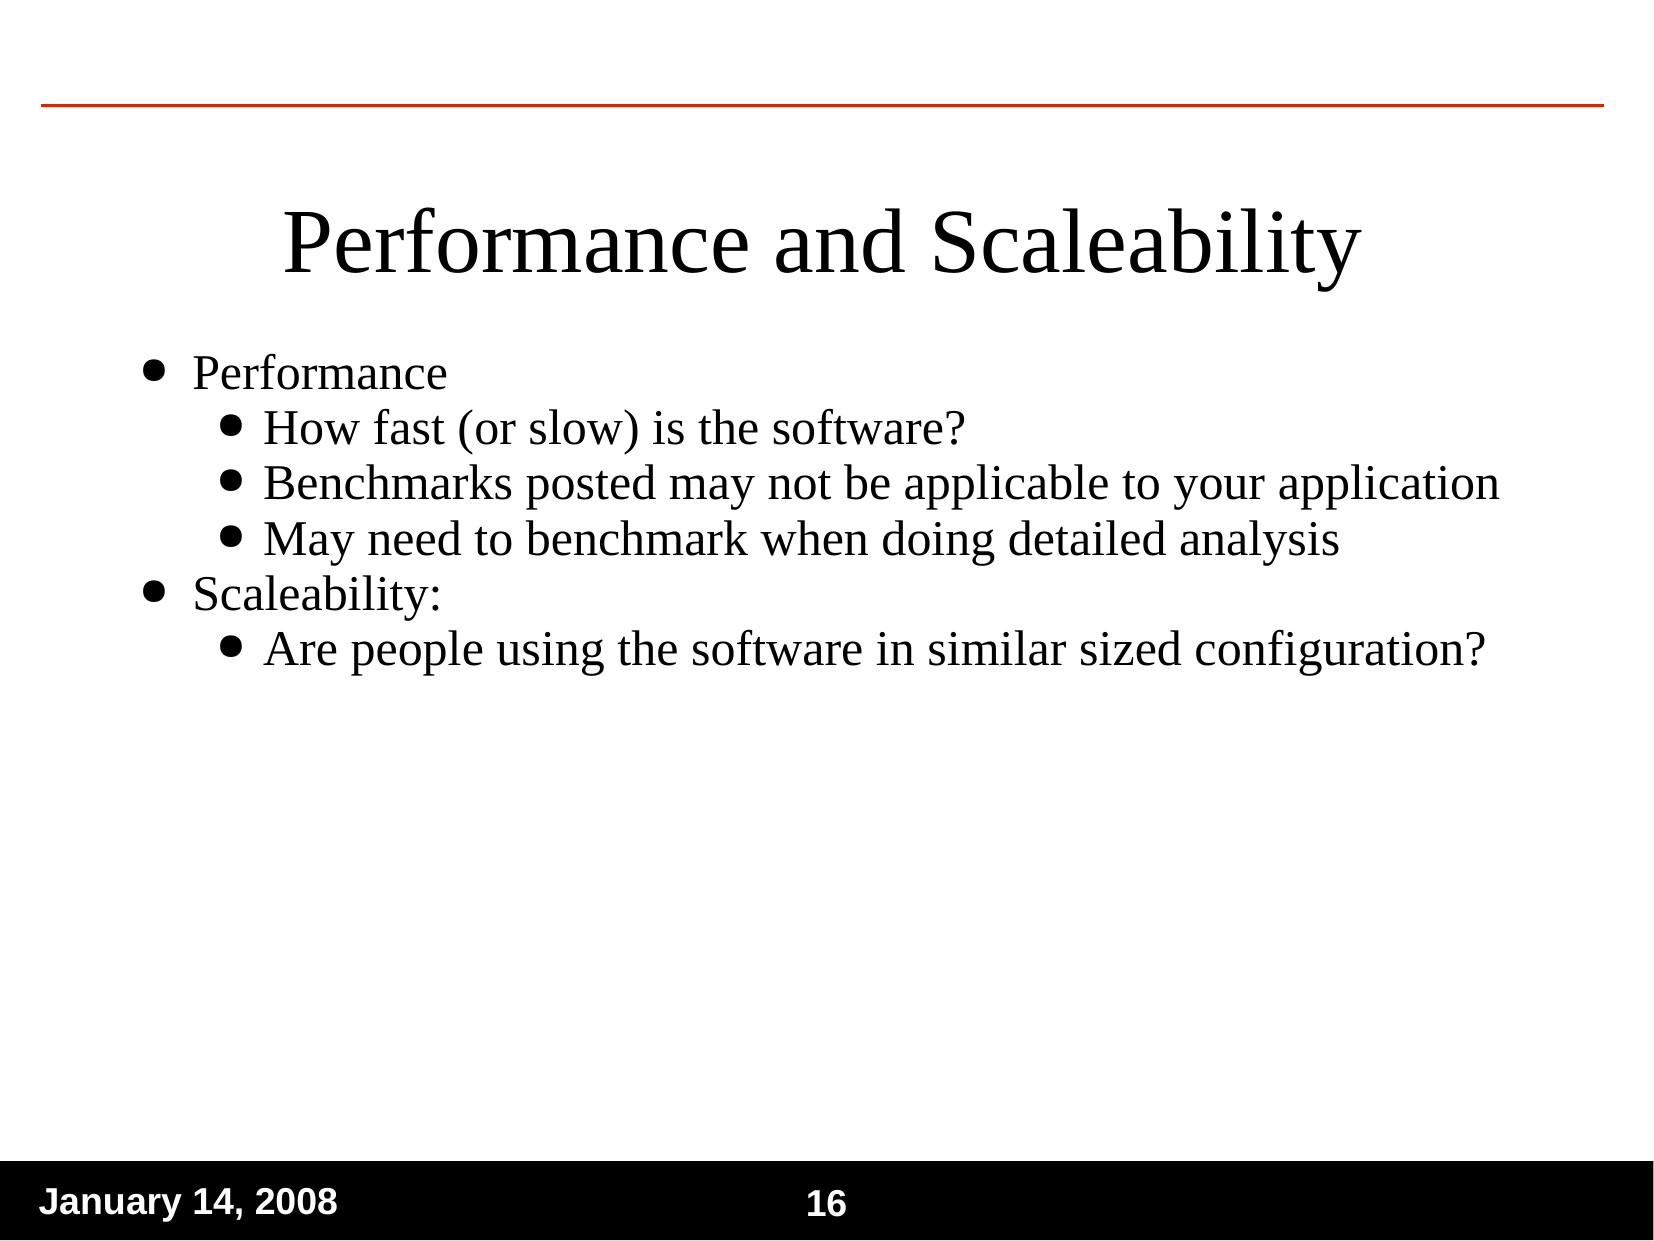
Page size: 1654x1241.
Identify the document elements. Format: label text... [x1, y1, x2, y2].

title Performance and Scaleability [117, 137, 1530, 346]
list Performance How fast (or slow) is the software? Benchmarks posted may not be applicable to your application May need to benchmark when doing detailed analysis Scaleability: Are people using the software in similar sized configuration? [121, 344, 1534, 1127]
